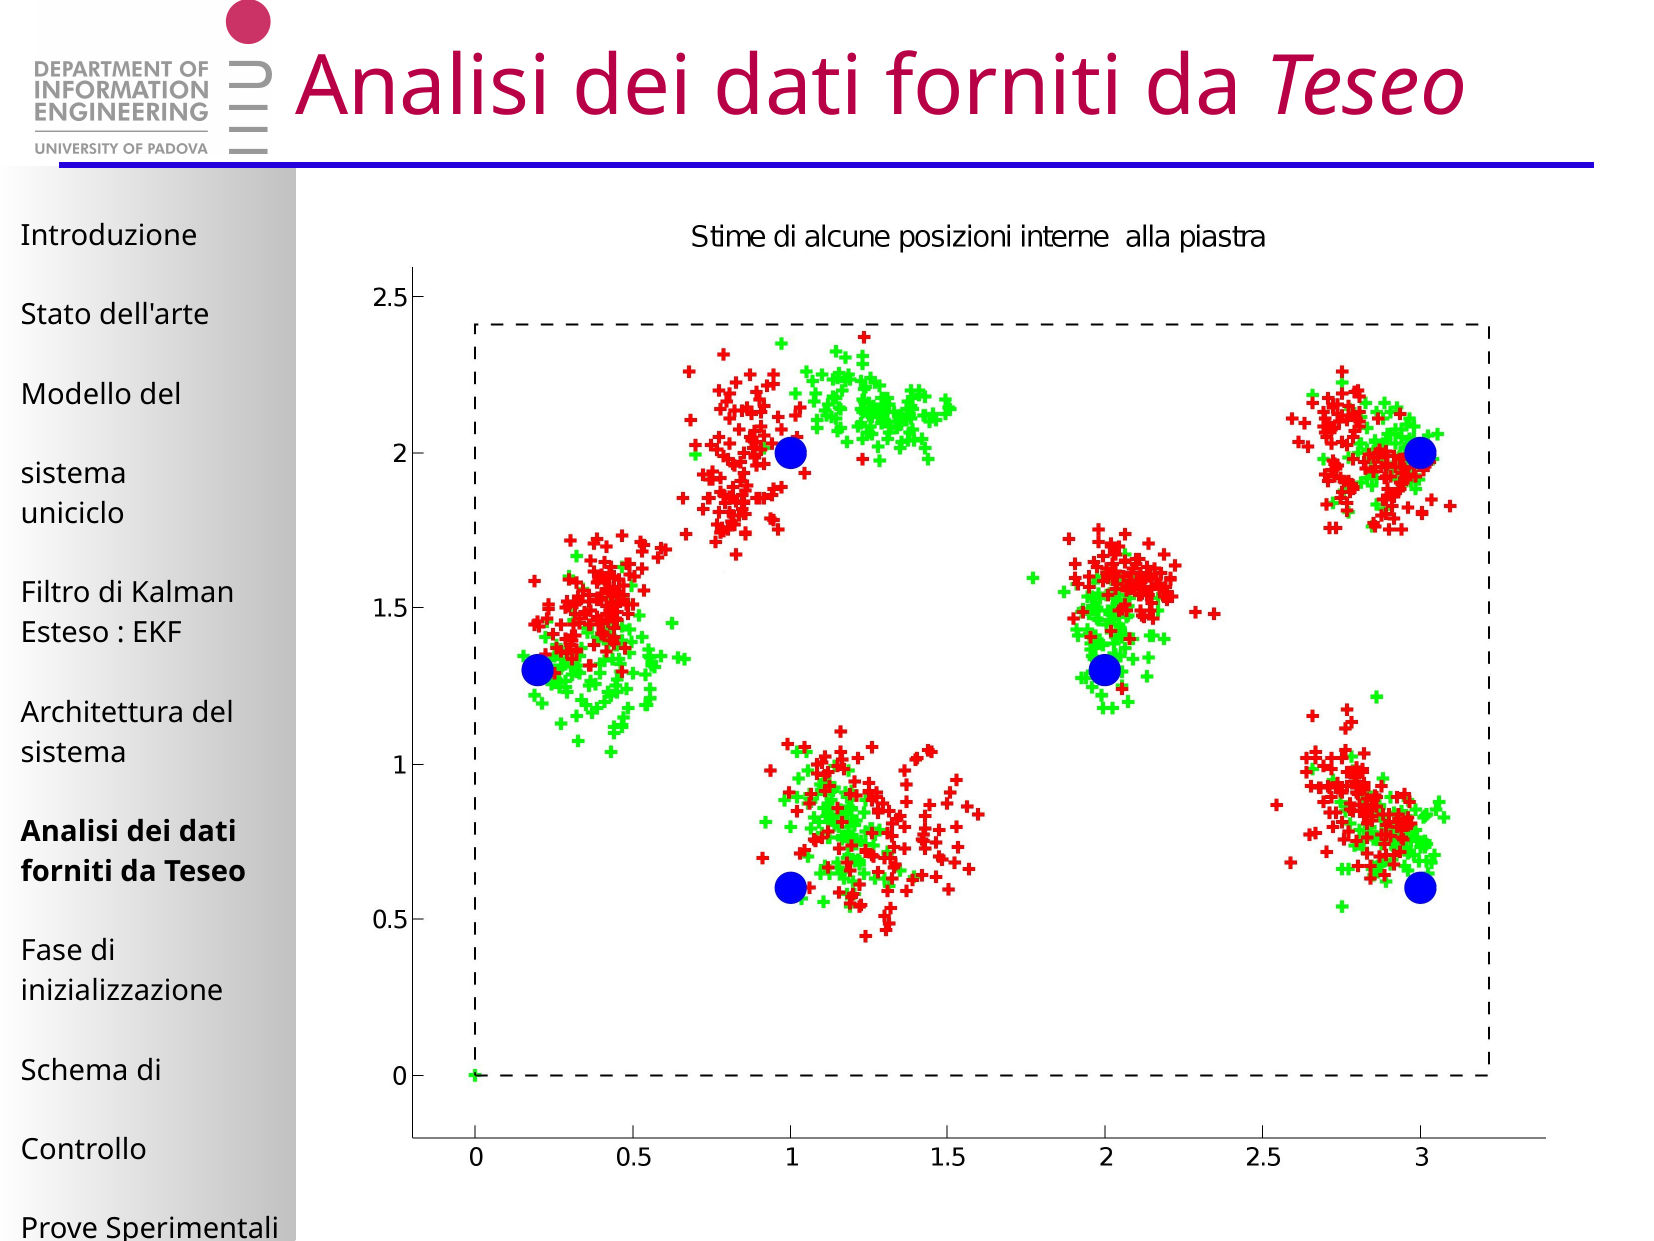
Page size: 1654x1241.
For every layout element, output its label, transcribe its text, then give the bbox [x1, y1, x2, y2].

picture [354, 206, 1546, 1187]
picture [35, 0, 272, 154]
text_box Introduzione Stato dell'arte Modello del sistema uniciclo Filtro di Kalman Esteso : EKF Architettura del sistema Analisi dei dati forniti da Teseo Fase di inizializzazione Schema di Controllo Prove Sperimentali Conclusioni Sviluppi futuri [5, 206, 302, 1211]
title Analisi dei dati forniti da Teseo [295, 0, 1595, 186]
